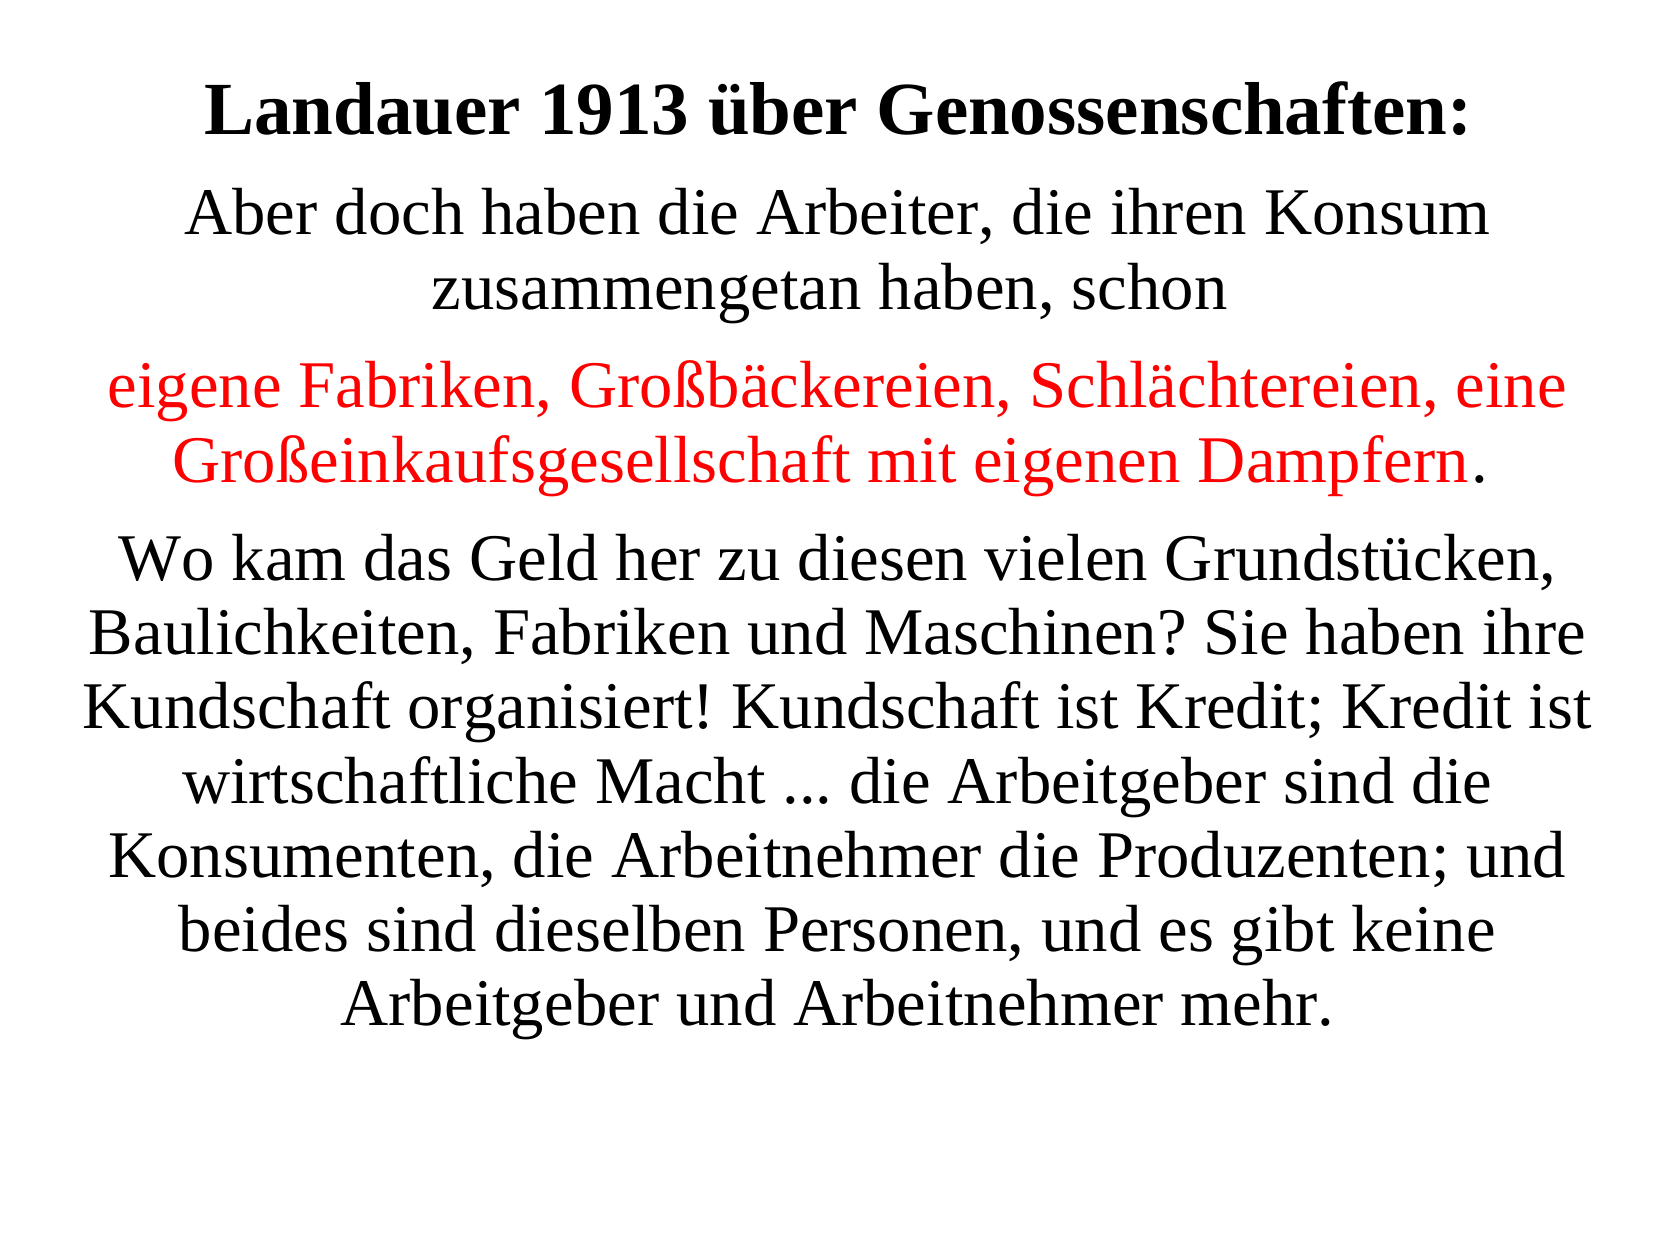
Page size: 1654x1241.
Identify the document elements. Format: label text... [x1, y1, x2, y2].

text_box Landauer 1913 über Genossenschaften: Aber doch haben die Arbeiter, die ihren Konsum zusammengetan haben, schon eigene Fabriken, Großbäckereien, Schlächtereien, eine Großeinkaufsgesellschaft mit eigenen Dampfern. Wo kam das Geld her zu diesen vielen Grundstücken, Baulichkeiten, Fabriken und Maschinen? Sie haben ihre Kundschaft organisiert! Kundschaft ist Kredit; Kredit ist wirtschaftliche Macht ... die Arbeitgeber sind die Konsumenten, die Arbeitnehmer die Produzenten; und beides sind dieselben Personen, und es gibt keine Arbeitgeber und Arbeitnehmer mehr. [67, 67, 1610, 1154]
